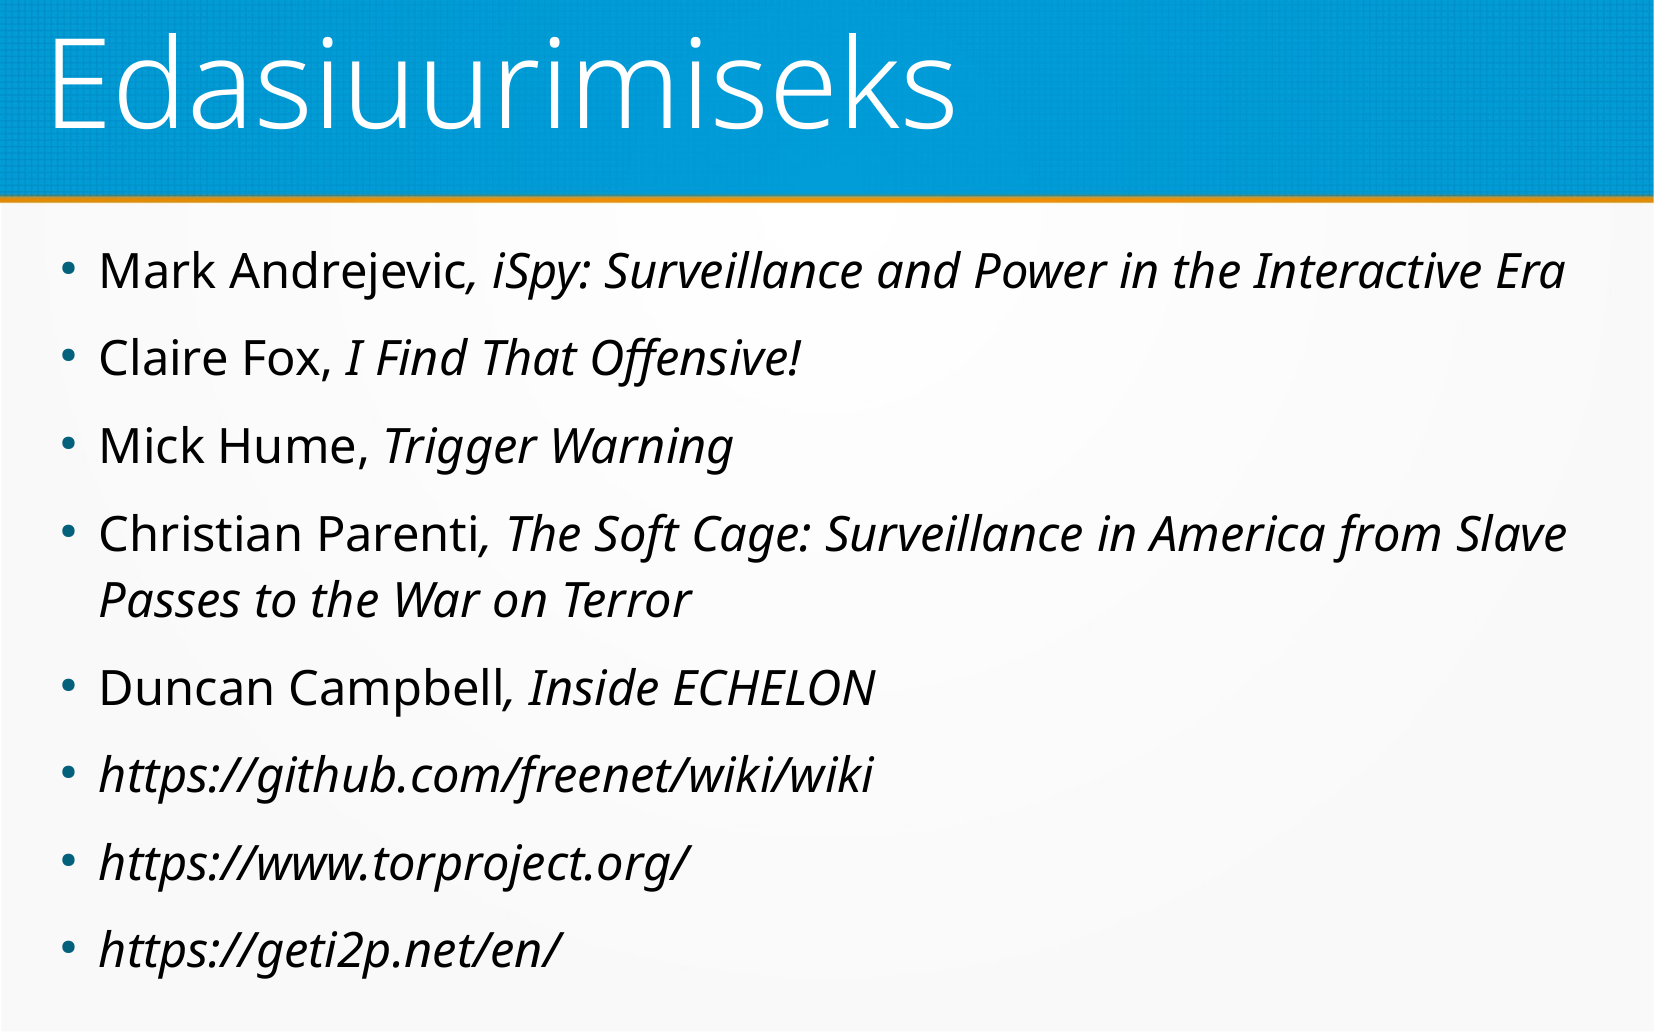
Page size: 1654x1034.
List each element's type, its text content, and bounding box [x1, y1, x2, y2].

picture [0, 195, 1654, 1034]
list Mark Andrejevic, iSpy: Surveillance and Power in the Interactive Era Claire Fox, I Find That Offensive! Mick Hume, Trigger Warning Christian Parenti, The Soft Cage: Surveillance in America from Slave Passes to the War on Terror Duncan Campbell, Inside ECHELON https://github.com/freenet/wiki/wiki https://www.torproject.org/ https://geti2p.net/en/ [47, 236, 1607, 1002]
title Edasiuurimiseks [43, 0, 1619, 166]
